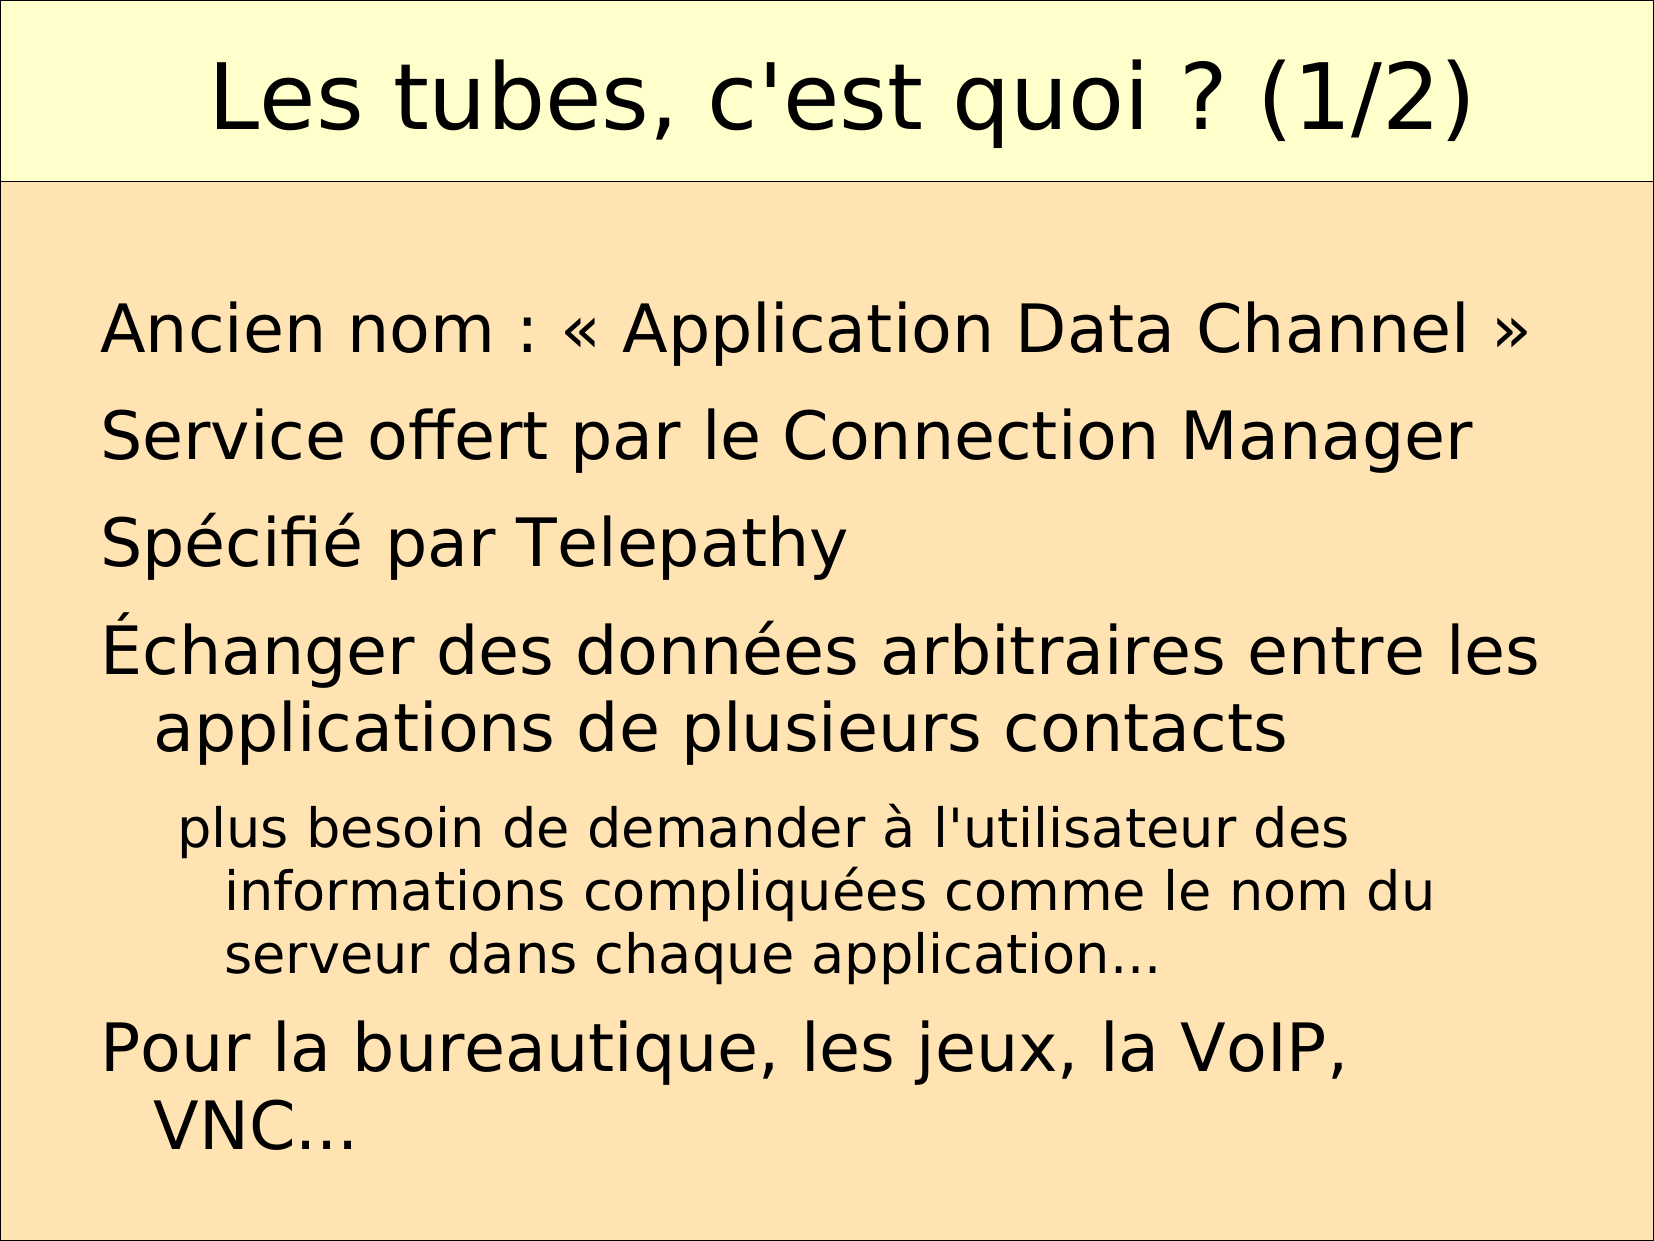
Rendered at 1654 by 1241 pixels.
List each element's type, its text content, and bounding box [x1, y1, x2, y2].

list Ancien nom : « Application Data Channel » Service offert par le Connection Manager Spécifié par Telepathy Échanger des données arbitraires entre les applications de plusieurs contacts plus besoin de demander à l'utilisateur des informations compliquées comme le nom du serveur dans chaque application... Pour la bureautique, les jeux, la VoIP, VNC... [82, 290, 1571, 1241]
title Les tubes, c'est quoi ? (1/2) [135, 37, 1552, 158]
